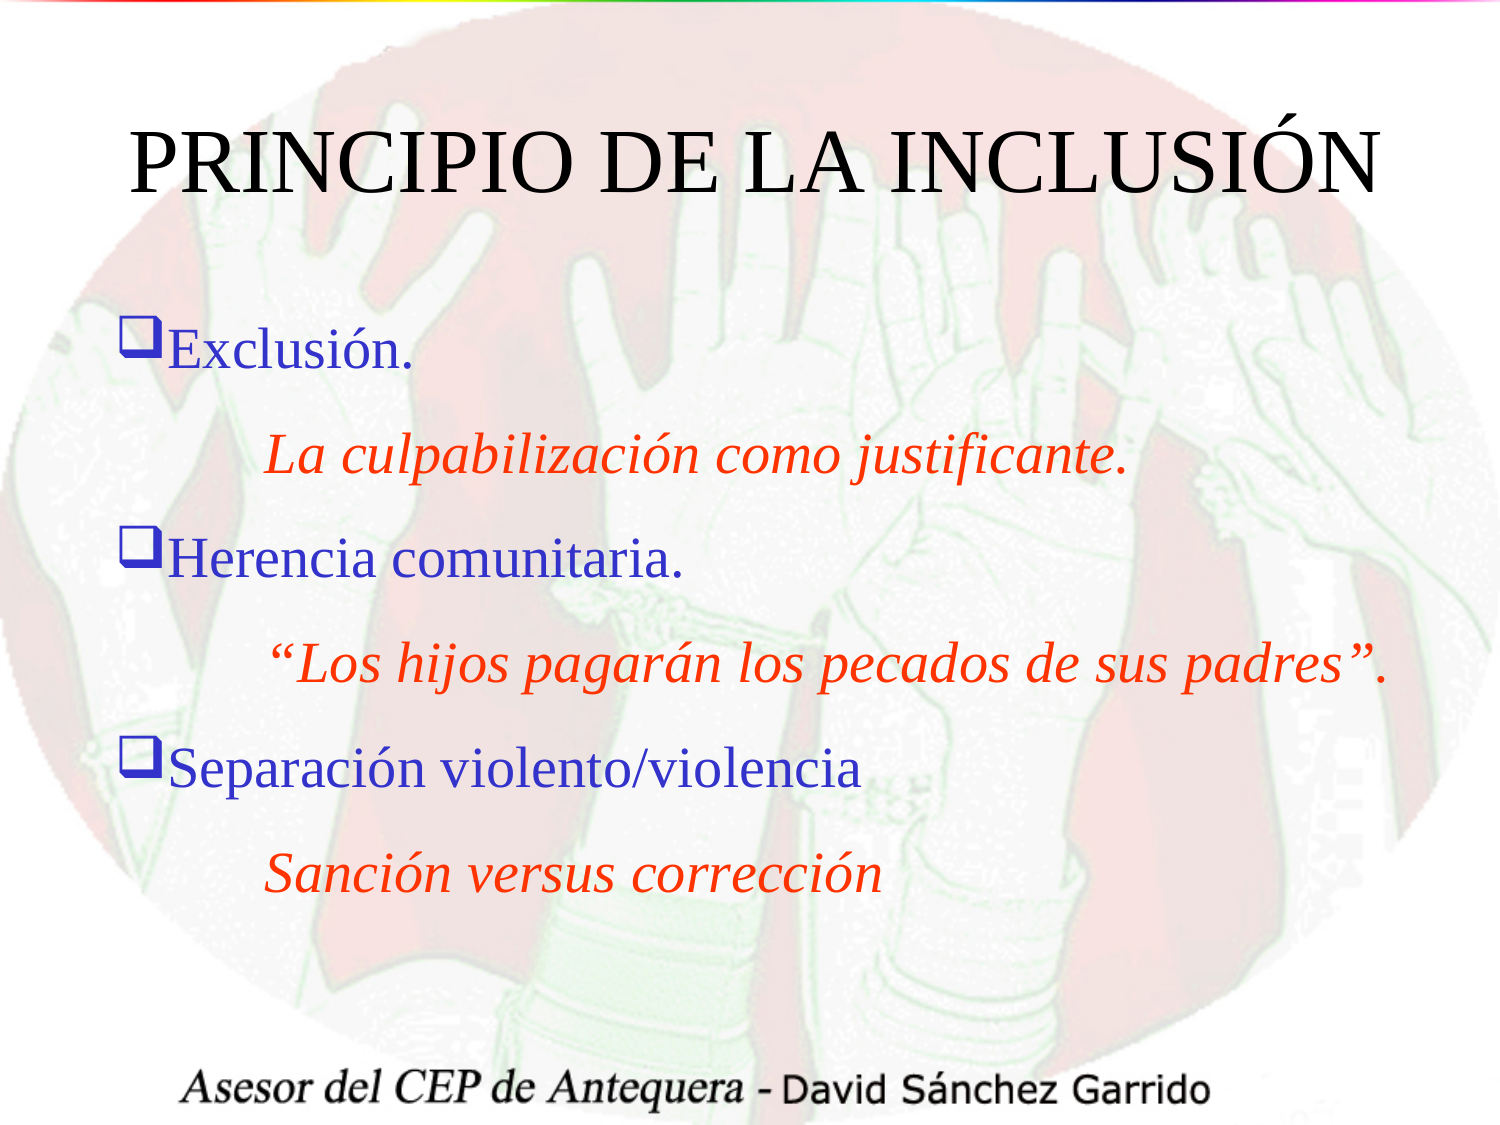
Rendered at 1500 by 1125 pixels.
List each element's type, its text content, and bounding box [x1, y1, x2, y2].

text_box Exclusión. La culpabilización como justificante. Herencia comunitaria. “Los hijos pagarán los pecados de sus padres”. Separación violento/violencia Sanción versus corrección [100, 267, 1424, 913]
title PRINCIPIO DE LA INCLUSIÓN [62, 62, 1450, 250]
picture [0, 0, 1500, 1125]
